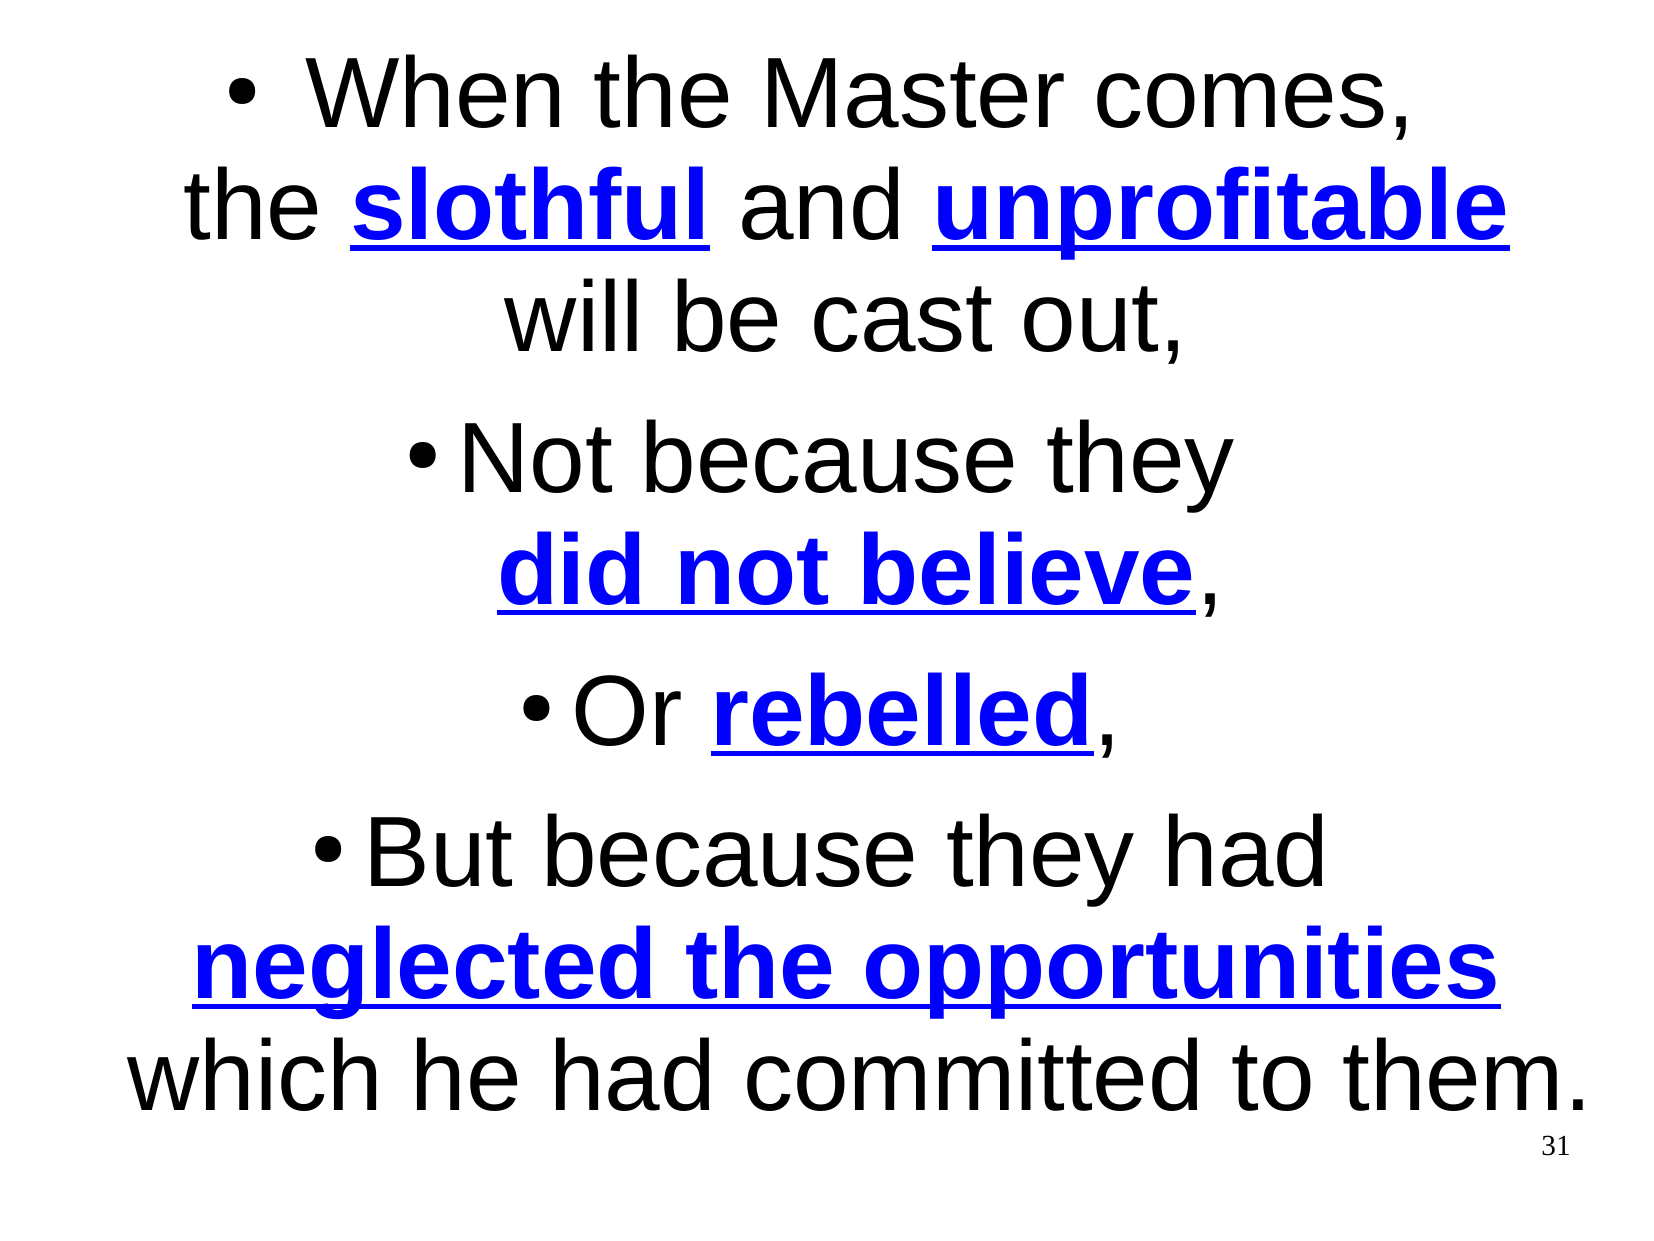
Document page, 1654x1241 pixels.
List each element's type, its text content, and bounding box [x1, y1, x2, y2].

list When the Master comes, the slothful and unprofitable will be cast out, Not because they did not believe, Or rebelled, But because they had neglected the opportunities which he had committed to them. [37, 37, 1613, 1201]
